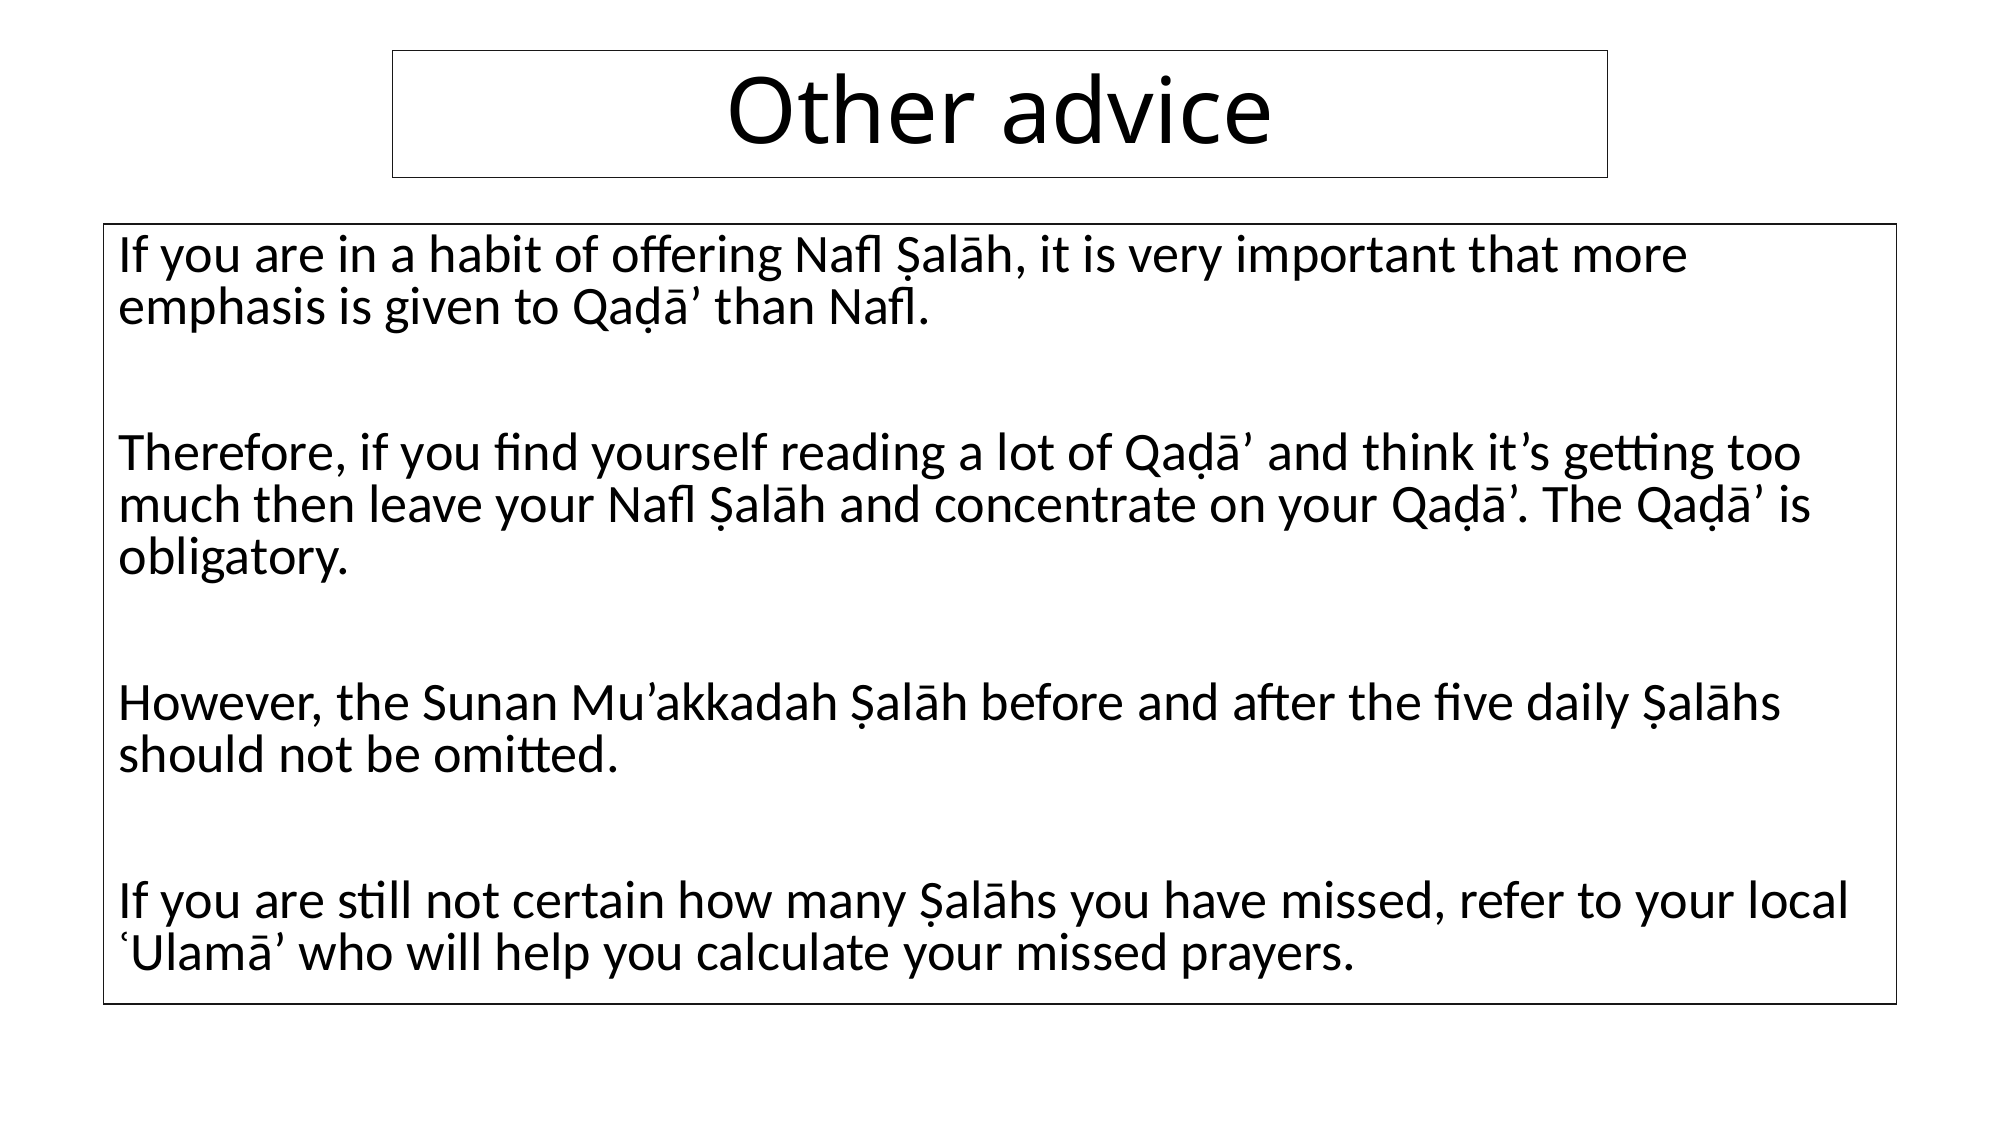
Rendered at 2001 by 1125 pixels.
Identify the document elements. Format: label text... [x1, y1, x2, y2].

list If you are in a habit of offering Nafl Ṣalāh, it is very important that more emphasis is given to Qaḍā’ than Nafl. Therefore, if you find yourself reading a lot of Qaḍā’ and think it’s getting too much then leave your Nafl Ṣalāh and concentrate on your Qaḍā’. The Qaḍā’ is obligatory. However, the Sunan Mu’akkadah Ṣalāh before and after the five daily Ṣalāhs should not be omitted. If you are still not certain how many Ṣalāhs you have missed, refer to your local ʿUlamā’ who will help you calculate your missed prayers. [103, 223, 1897, 1004]
title Other advice [392, 50, 1608, 178]
